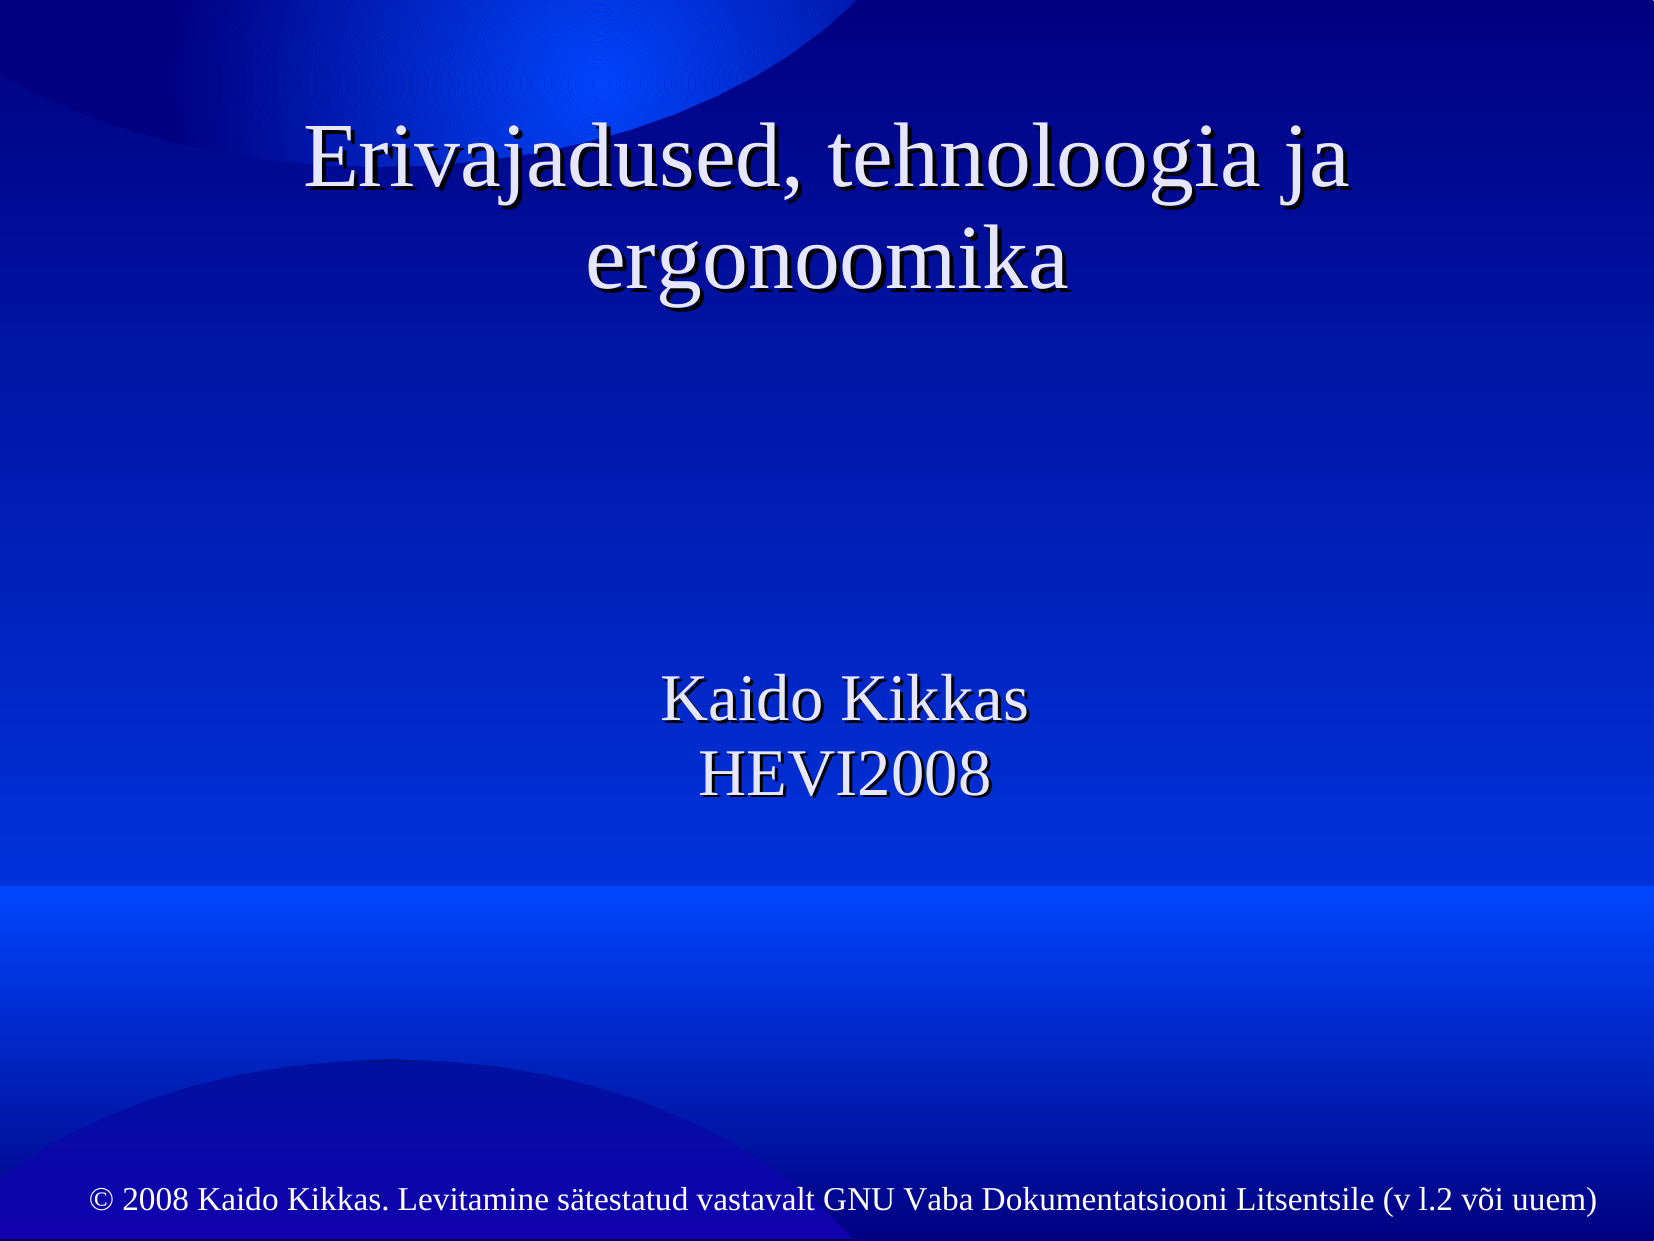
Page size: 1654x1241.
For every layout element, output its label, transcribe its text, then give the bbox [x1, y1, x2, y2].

subtitle Kaido Kikkas HEVI2008 [121, 344, 1534, 1127]
title Erivajadused, tehnoloogia ja ergonoomika [121, 102, 1534, 311]
text_box © 2008 Kaido Kikkas. Levitamine sätestatud vastavalt GNU Vaba Dokumentatsiooni Litsentsile (v l.2 või uuem) [88, 1181, 1654, 1241]
